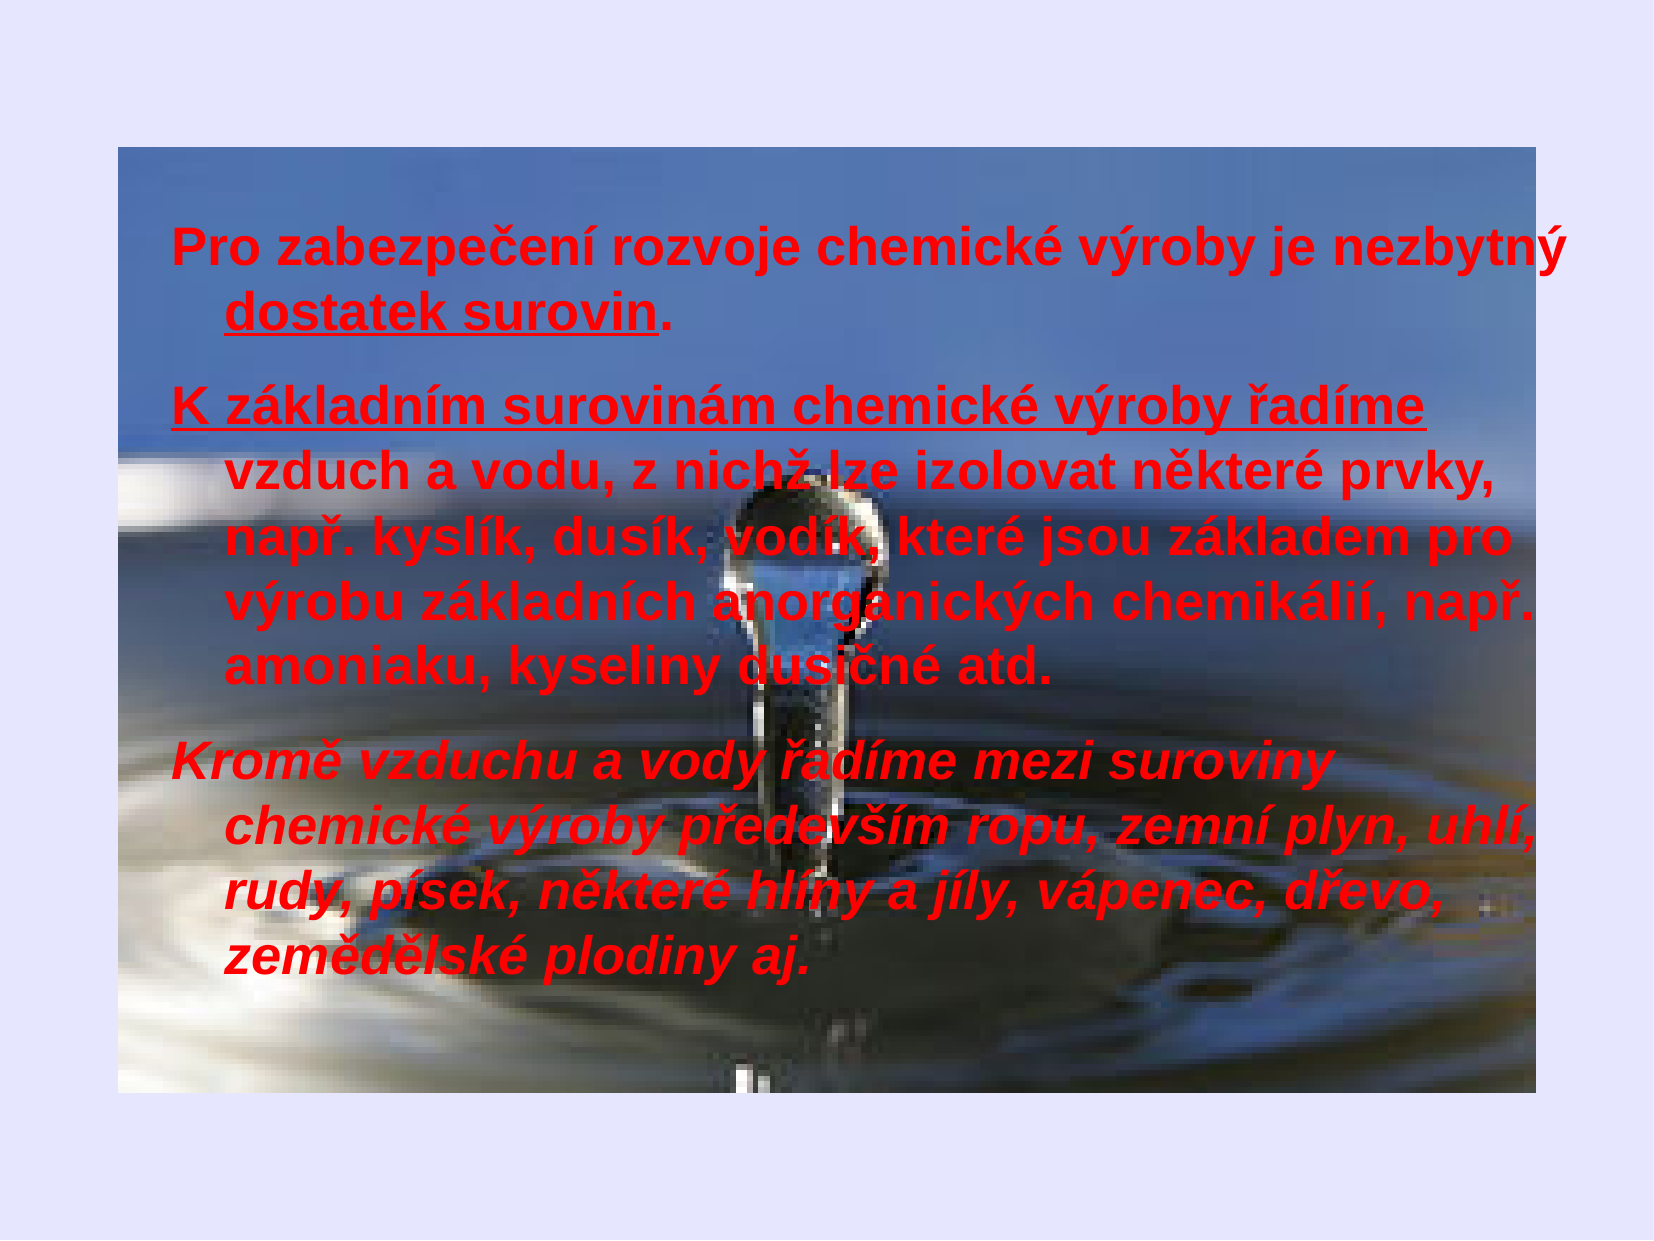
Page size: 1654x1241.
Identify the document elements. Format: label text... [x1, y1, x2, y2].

picture [118, 1030, 1536, 1093]
picture [118, 147, 1536, 210]
list Pro zabezpečení rozvoje chemické výroby je nezbytný dostatek surovin. K základním surovinám chemické výroby řadíme vzduch a vodu, z nichž lze izolovat některé prvky, např. kyslík, dusík, vodík, které jsou základem pro výrobu základních anorganických chemikálií, např. amoniaku, kyseliny dusičné atd. Kromě vzduchu a vody řadíme mezi suroviny chemické výroby především ropu, zemní plyn, uhlí, rudy, písek, některé hlíny a jíly, vápenec, dřevo, zemědělské plodiny aj. [82, 210, 1571, 1030]
